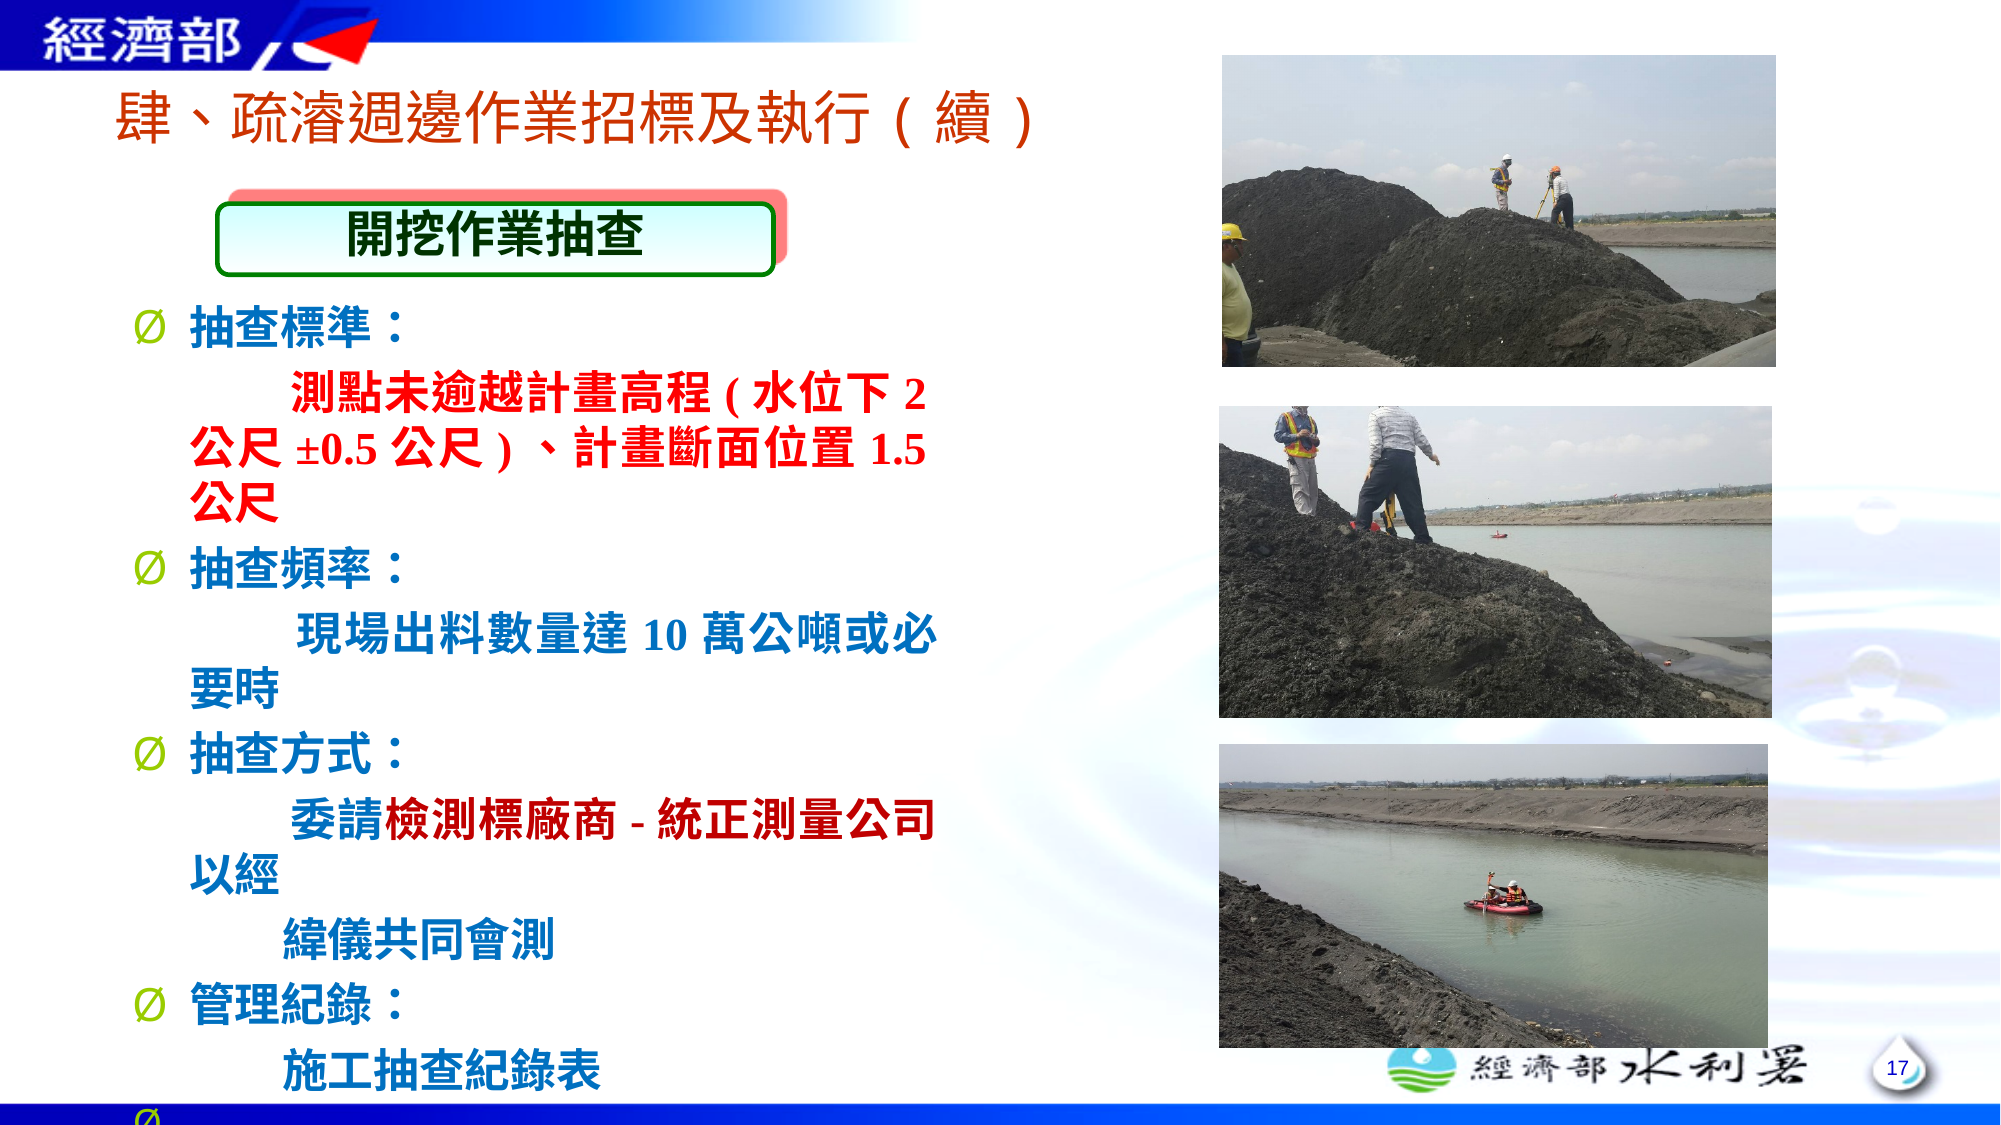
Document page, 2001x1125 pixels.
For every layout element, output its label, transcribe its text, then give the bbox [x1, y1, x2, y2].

text_box 抽查標準： 測點未逾越計畫高程(水位下2公尺±0.5公尺)、計畫斷面位置1.5公尺 抽查頻率： 現場出料數量達10萬公噸或必要時 抽查方式： 委請檢測標廠商-統正測量公司以經 緯儀共同會測 管理紀錄： 施工抽查紀錄表 [117, 290, 953, 563]
text_box 肆、疏濬週邊作業招標及執行(續) [99, 87, 1222, 175]
picture [1219, 407, 1772, 718]
text_box 開挖作業抽查 [217, 203, 774, 275]
picture [1222, 55, 1776, 367]
picture [1219, 744, 1768, 1048]
